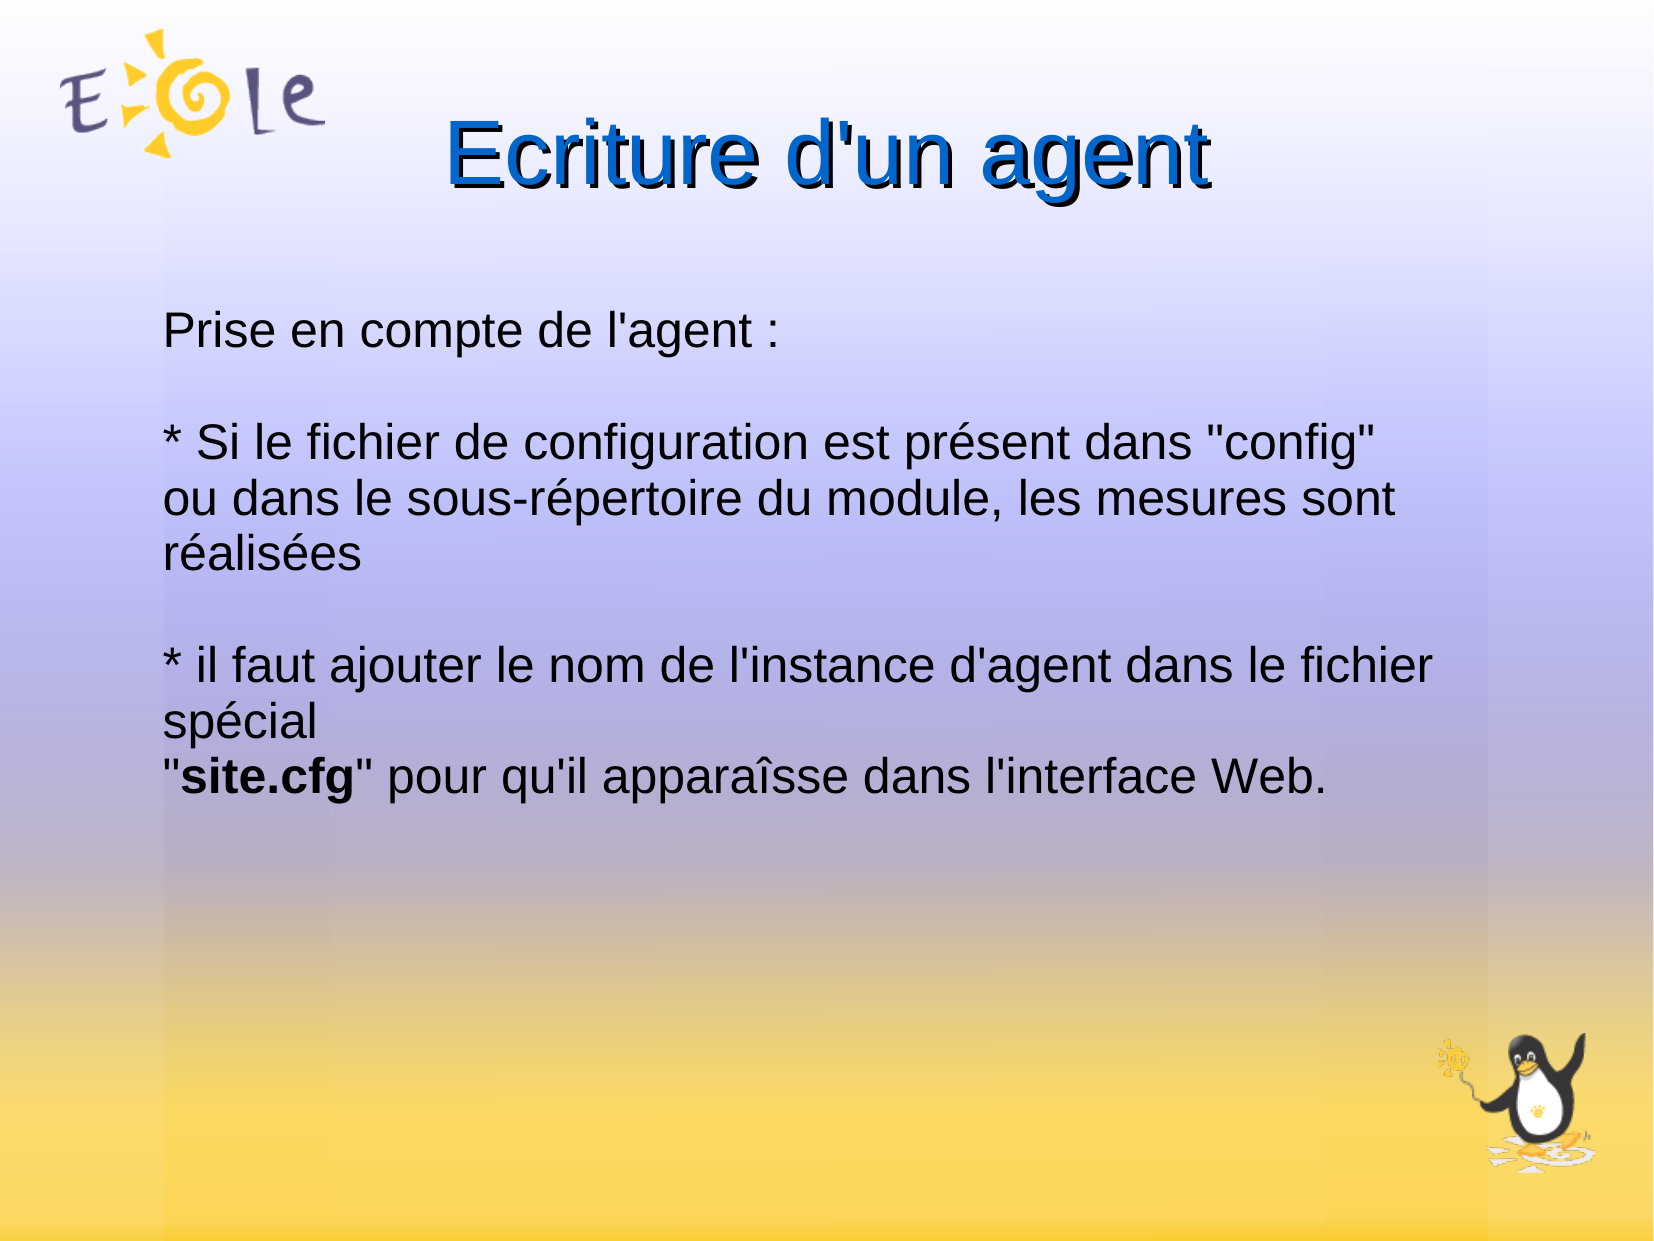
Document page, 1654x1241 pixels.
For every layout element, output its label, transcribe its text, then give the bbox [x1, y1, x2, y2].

text_box [408, 399, 1654, 1079]
title Ecriture d'un agent [82, 49, 1571, 257]
text_box Prise en compte de l'agent : * Si le fichier de configuration est présent dans "config" ou dans le sous-répertoire du module, les mesures sont réalisées * il faut ajouter le nom de l'instance d'agent dans le fichier spécial "site.cfg" pour qu'il apparaîsse dans l'interface Web. [147, 295, 1536, 975]
picture [0, 0, 1654, 1241]
